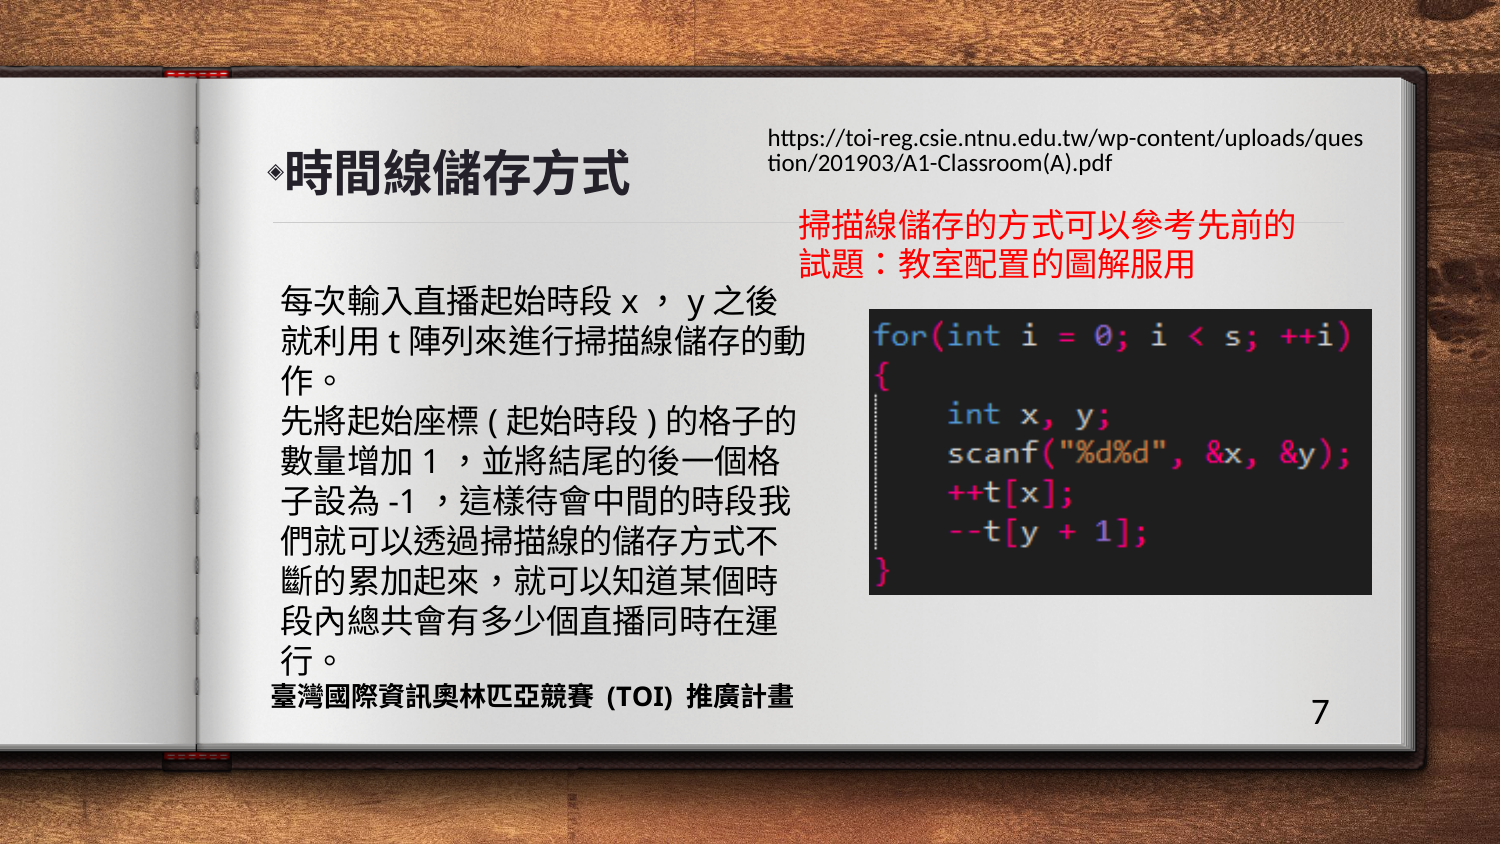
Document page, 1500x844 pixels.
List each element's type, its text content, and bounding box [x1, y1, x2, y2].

text_box 每次輸入直播起始時段x，y之後 就利用t陣列來進行掃描線儲存的動作。 先將起始座標(起始時段)的格子的數量增加1，並將結尾的後一個格子設為-1，這樣待會中間的時段我們就可以透過掃描線的儲存方式不斷的累加起來，就可以知道某個時段內總共會有多少個直播同時在運行。 [265, 273, 828, 652]
text_box [1295, 672, 1386, 737]
text_box https://toi-reg.csie.ntnu.edu.tw/wp-content/uploads/question/201903/A1-Classroom(A).pdf [753, 114, 1386, 159]
text_box 掃描線儲存的方式可以參考先前的試題：教室配置的圖解服用 [783, 196, 1316, 293]
list 時間線儲存方式 [252, 126, 1194, 216]
picture [869, 309, 1372, 595]
